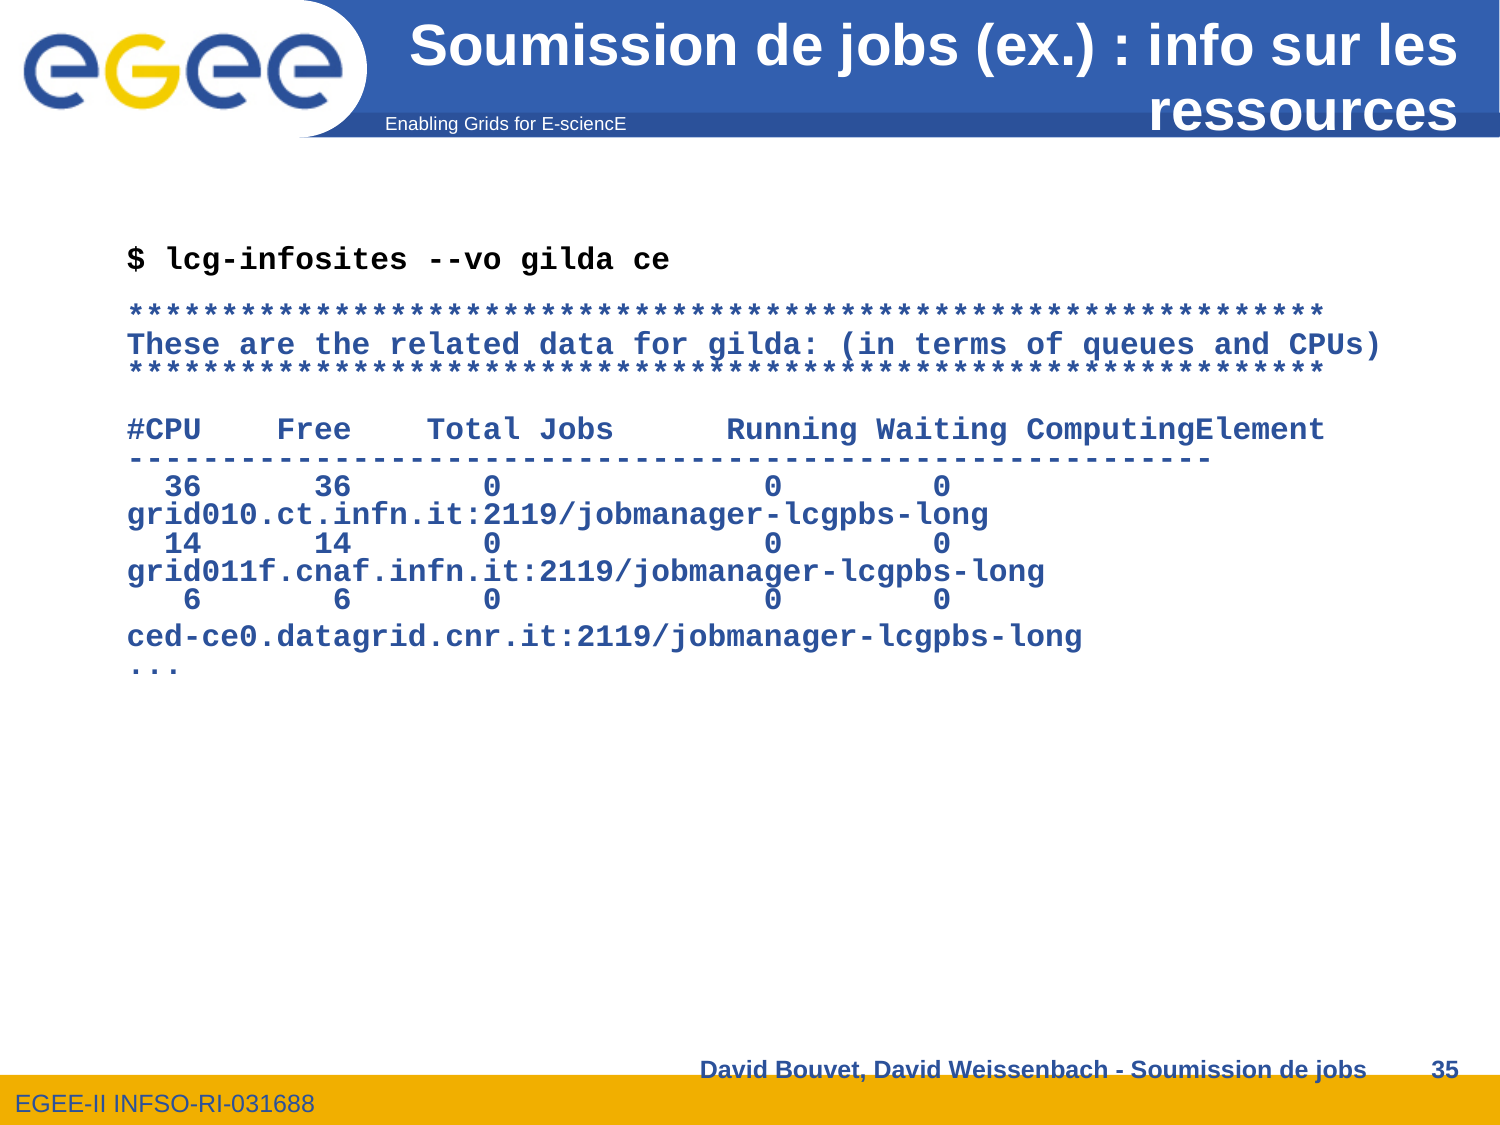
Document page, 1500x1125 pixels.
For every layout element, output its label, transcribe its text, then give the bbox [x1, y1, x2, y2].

list $ lcg-infosites --vo gilda ce **************************************************************** These are the related data for gilda: (in terms of queues and CPUs) **************************************************************** #CPU Free Total Jobs Running Waiting ComputingElement ---------------------------------------------------------- 36 36 0 0 0 grid010.ct.infn.it:2119/jobmanager-lcgpbs-long 14 14 0 0 0 grid011f.cnaf.infn.it:2119/jobmanager-lcgpbs-long 6 6 0 0 0 ced-ce0.datagrid.cnr.it:2119/jobmanager-lcgpbs-long ... [56, 159, 1466, 1051]
title Soumission de jobs (ex.) : info sur les ressources [369, 0, 1475, 174]
picture [18, 30, 349, 112]
